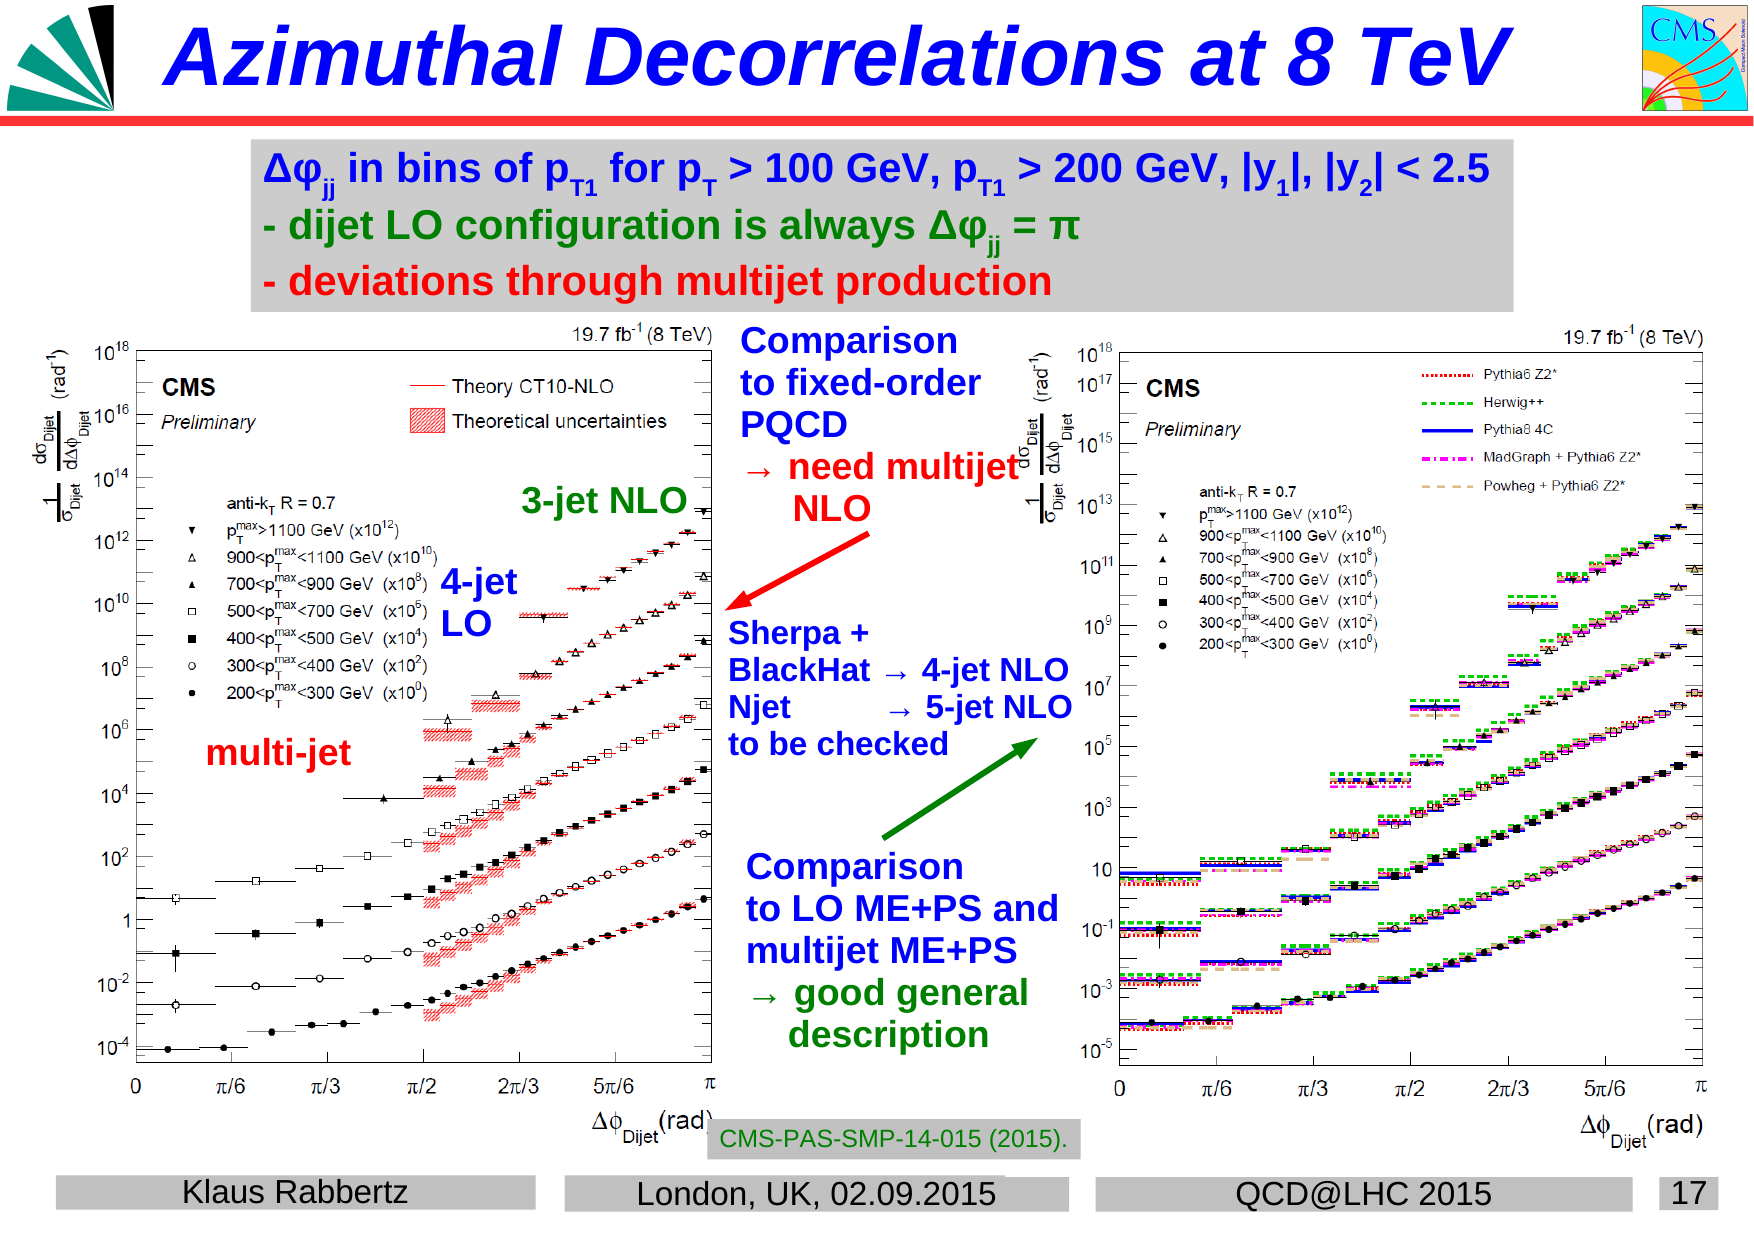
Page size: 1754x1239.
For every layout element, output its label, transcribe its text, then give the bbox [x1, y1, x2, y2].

picture [23, 307, 725, 1175]
picture [1005, 309, 1717, 1177]
text_box Comparison to fixed-order PQCD → need multijet NLO [728, 313, 1032, 536]
text_box 3-jet NLO [509, 473, 703, 528]
picture [7, 5, 114, 112]
text_box Sherpa + BlackHat → 4-jet NLO Njet → 5-jet NLO to be checked [716, 608, 1086, 771]
text_box Comparison to LO ME+PS and multijet ME+PS → good general description [734, 839, 1073, 1062]
text_box CMS-PAS-SMP-14-015 (2015). [707, 1119, 1079, 1160]
text_box Δφjj in bins of pT1 for pT > 100 GeV, pT1 > 200 GeV, |y1|, |y2| < 2.5 - dijet LO configuration is always Δφjj = π - deviations through multijet production [250, 139, 1503, 312]
picture [1642, 5, 1748, 111]
text_box multi-jet [193, 725, 364, 779]
text_box 4-jet LO [428, 554, 530, 651]
title Azimuthal Decorrelations at 8 TeV [129, 0, 1545, 114]
